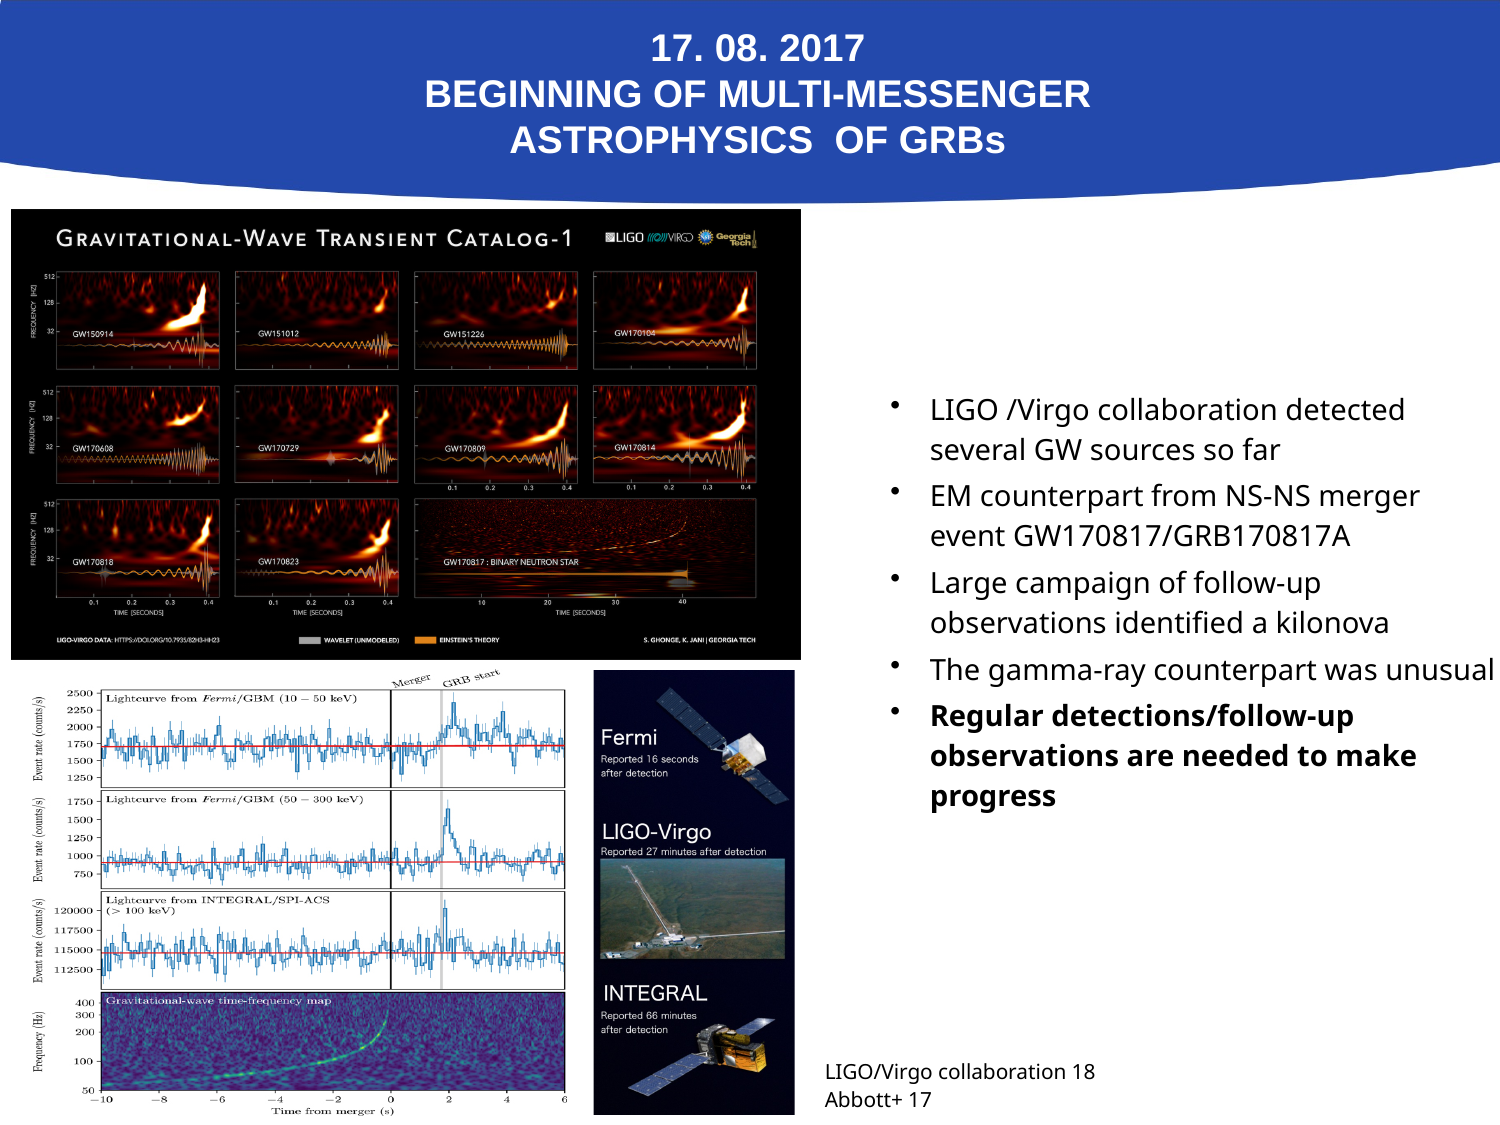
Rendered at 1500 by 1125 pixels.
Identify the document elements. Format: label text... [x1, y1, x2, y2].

title 17. 08. 2017 beginning of multi-messenger astrophysics OF GRBs [29, 15, 1486, 170]
text_box LIGO /Virgo collaboration detected several GW sources so far EM counterpart from NS-NS merger event GW170817/GRB170817A Large campaign of follow-up observations identified a kilonova The gamma-ray counterpart was unusual Regular detections/follow-up observations are needed to make progress [890, 385, 1497, 813]
text_box LIGO/Virgo collaboration 18 Abbott+ 17 [810, 1050, 1301, 1114]
picture [0, 0, 1500, 1125]
